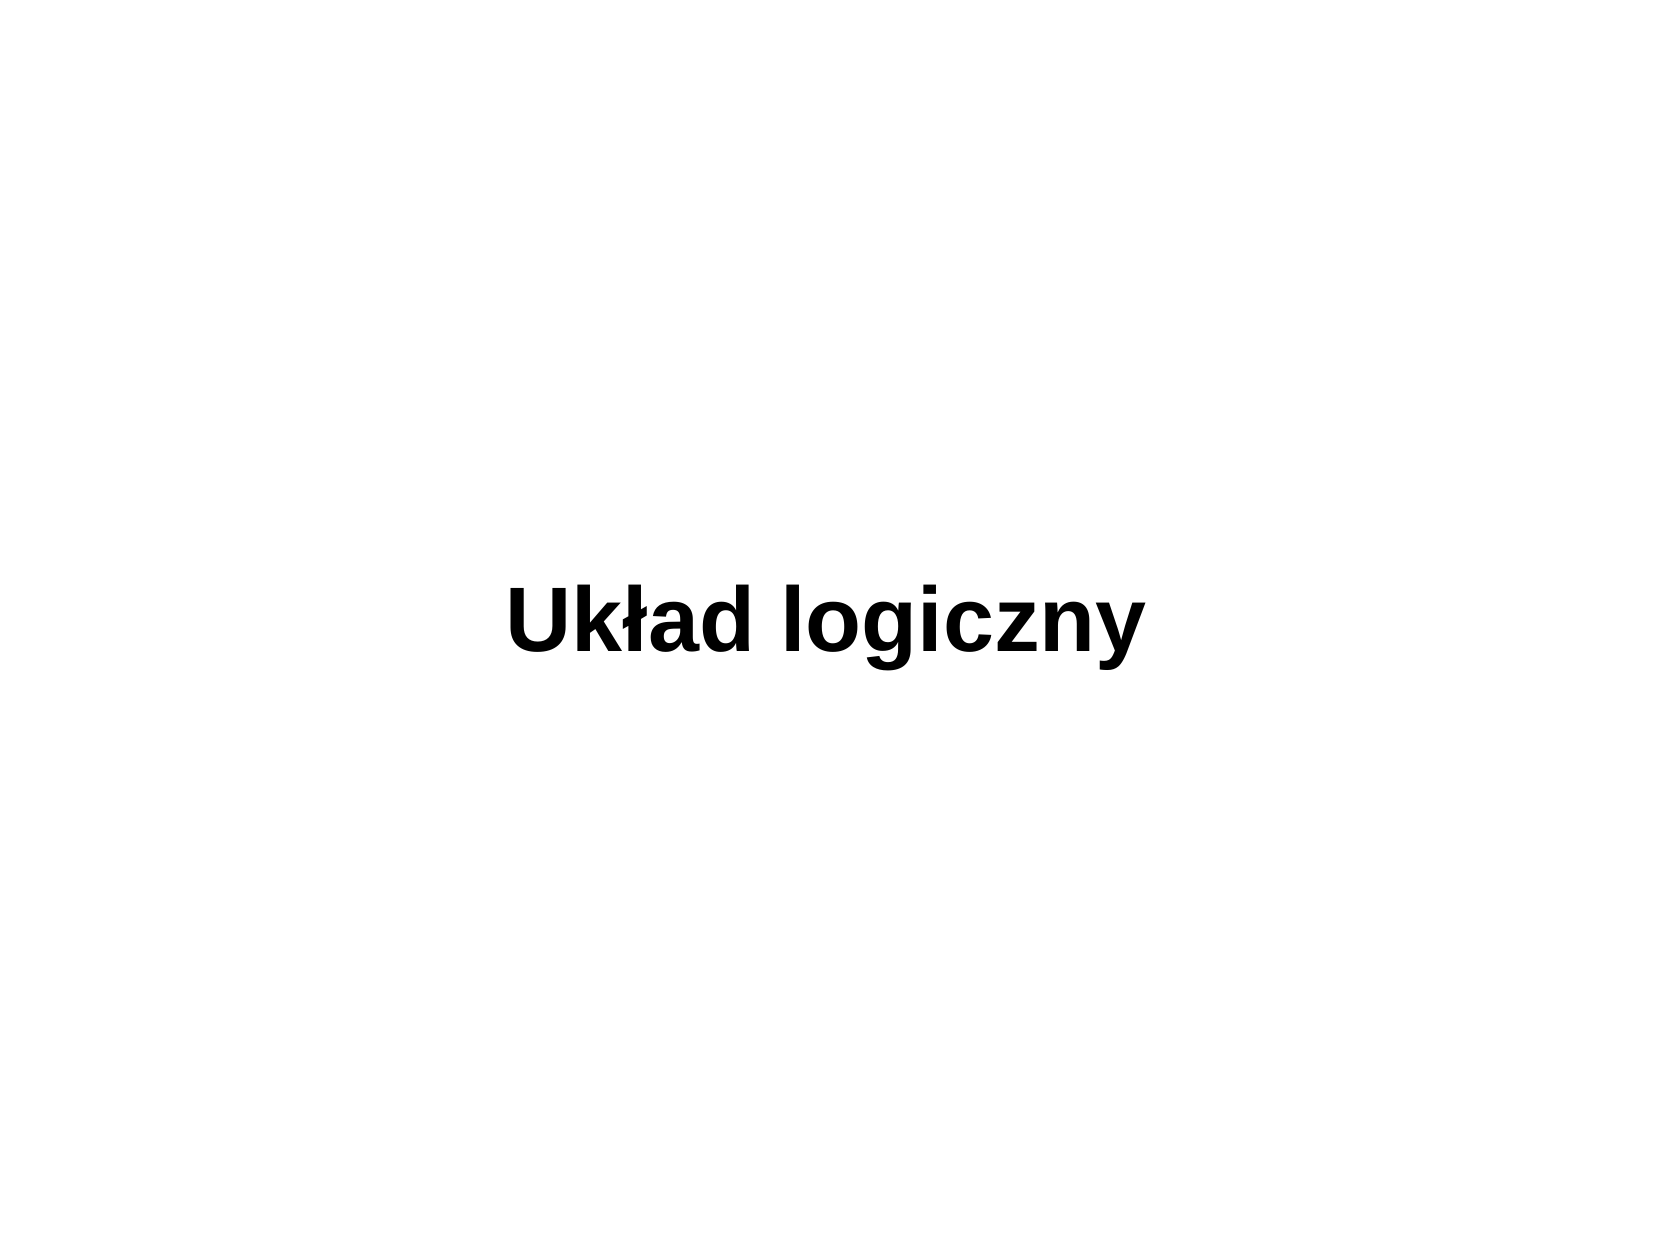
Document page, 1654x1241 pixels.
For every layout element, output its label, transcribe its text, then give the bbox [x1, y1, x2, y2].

title Układ logiczny [82, 516, 1571, 724]
